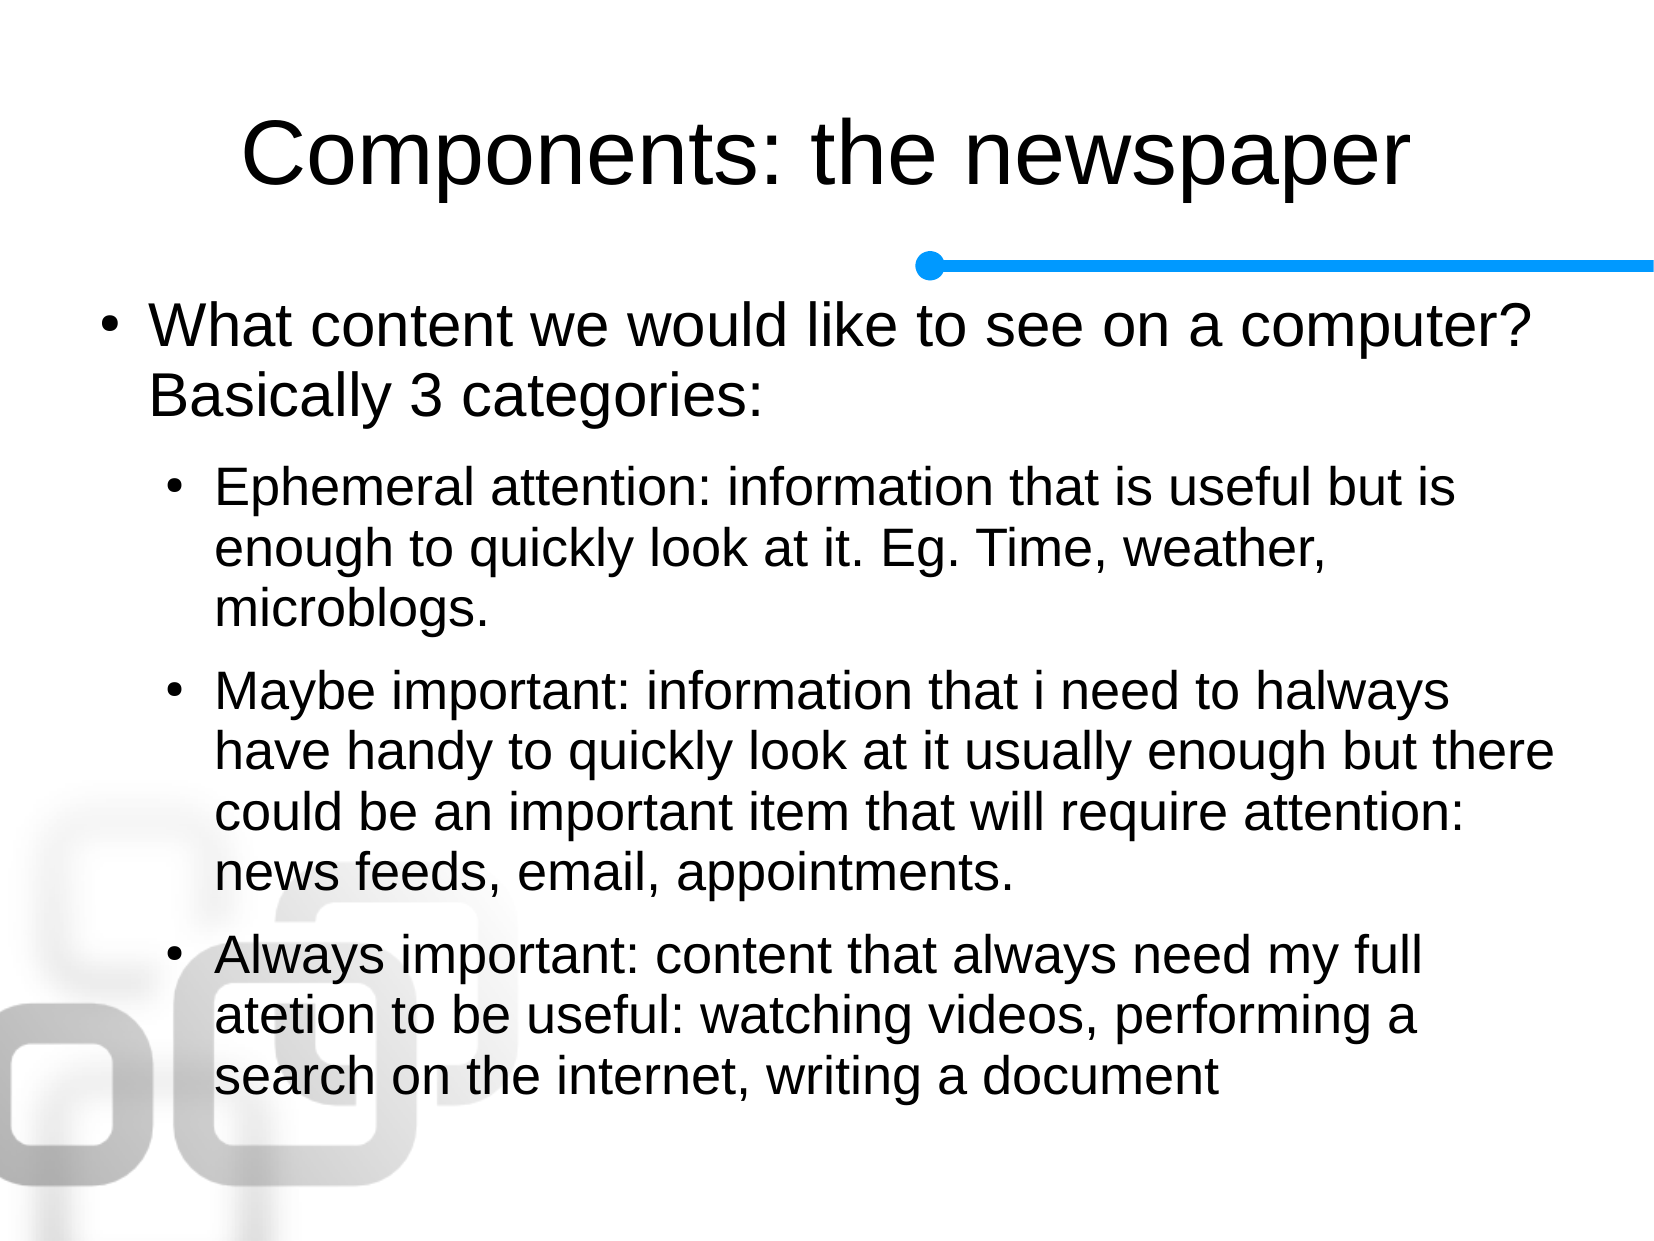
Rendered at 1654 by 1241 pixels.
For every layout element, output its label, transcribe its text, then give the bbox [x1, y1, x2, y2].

list What content we would like to see on a computer? Basically 3 categories: Ephemeral attention: information that is useful but is enough to quickly look at it. Eg. Time, weather, microblogs. Maybe important: information that i need to halways have handy to quickly look at it usually enough but there could be an important item that will require attention: news feeds, email, appointments. Always important: content that always need my full atetion to be useful: watching videos, performing a search on the internet, writing a document [82, 290, 1571, 1109]
title Components: the newspaper [82, 56, 1571, 250]
picture [0, 713, 709, 1241]
